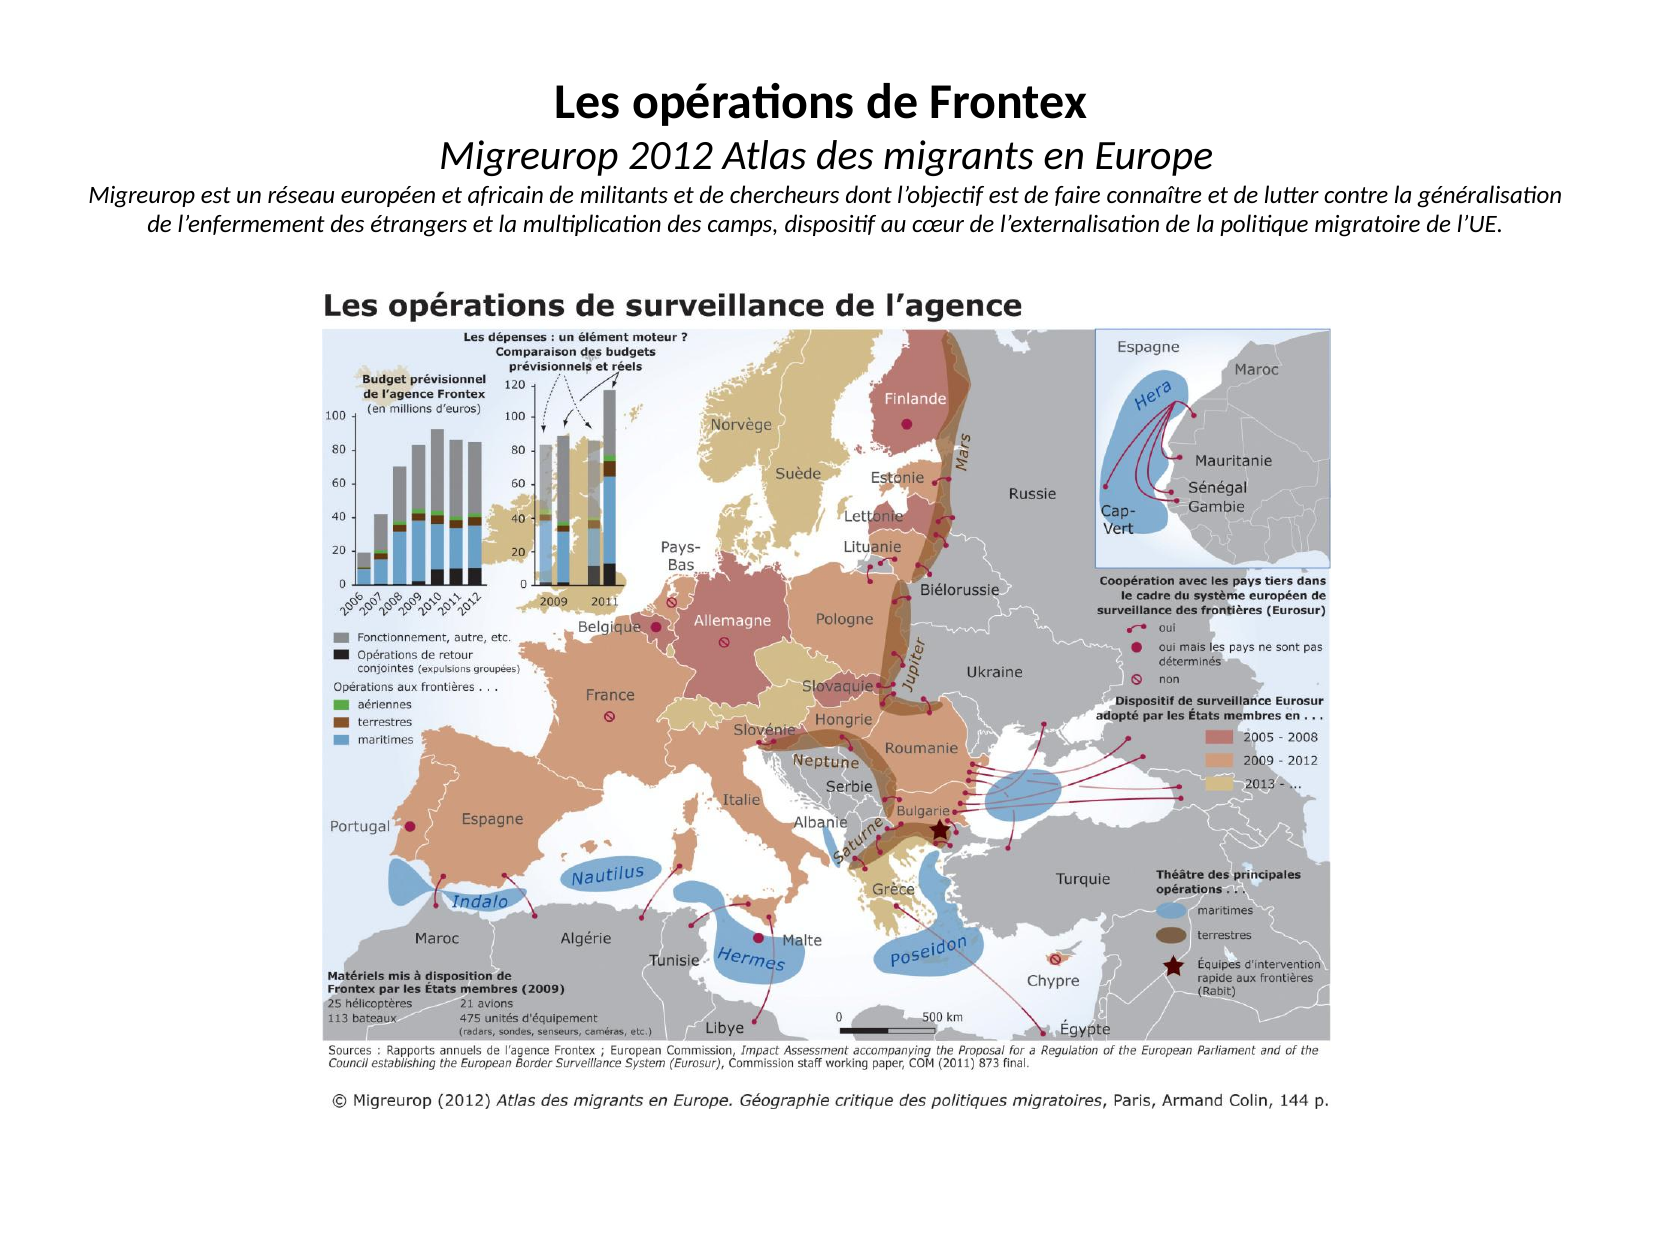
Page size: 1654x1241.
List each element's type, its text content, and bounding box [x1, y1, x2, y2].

picture [322, 290, 1331, 1109]
title Les opérations de Frontex Migreurop 2012 Atlas des migrants en Europe Migreurop est un réseau européen et africain de militants et de chercheurs dont l’objectif est de faire connaître et de lutter contre la généralisation de l’enfermement des étrangers et la multiplication des camps, dispositif au cœur de l’externalisation de la politique migratoire de l’UE. [82, 49, 1571, 257]
